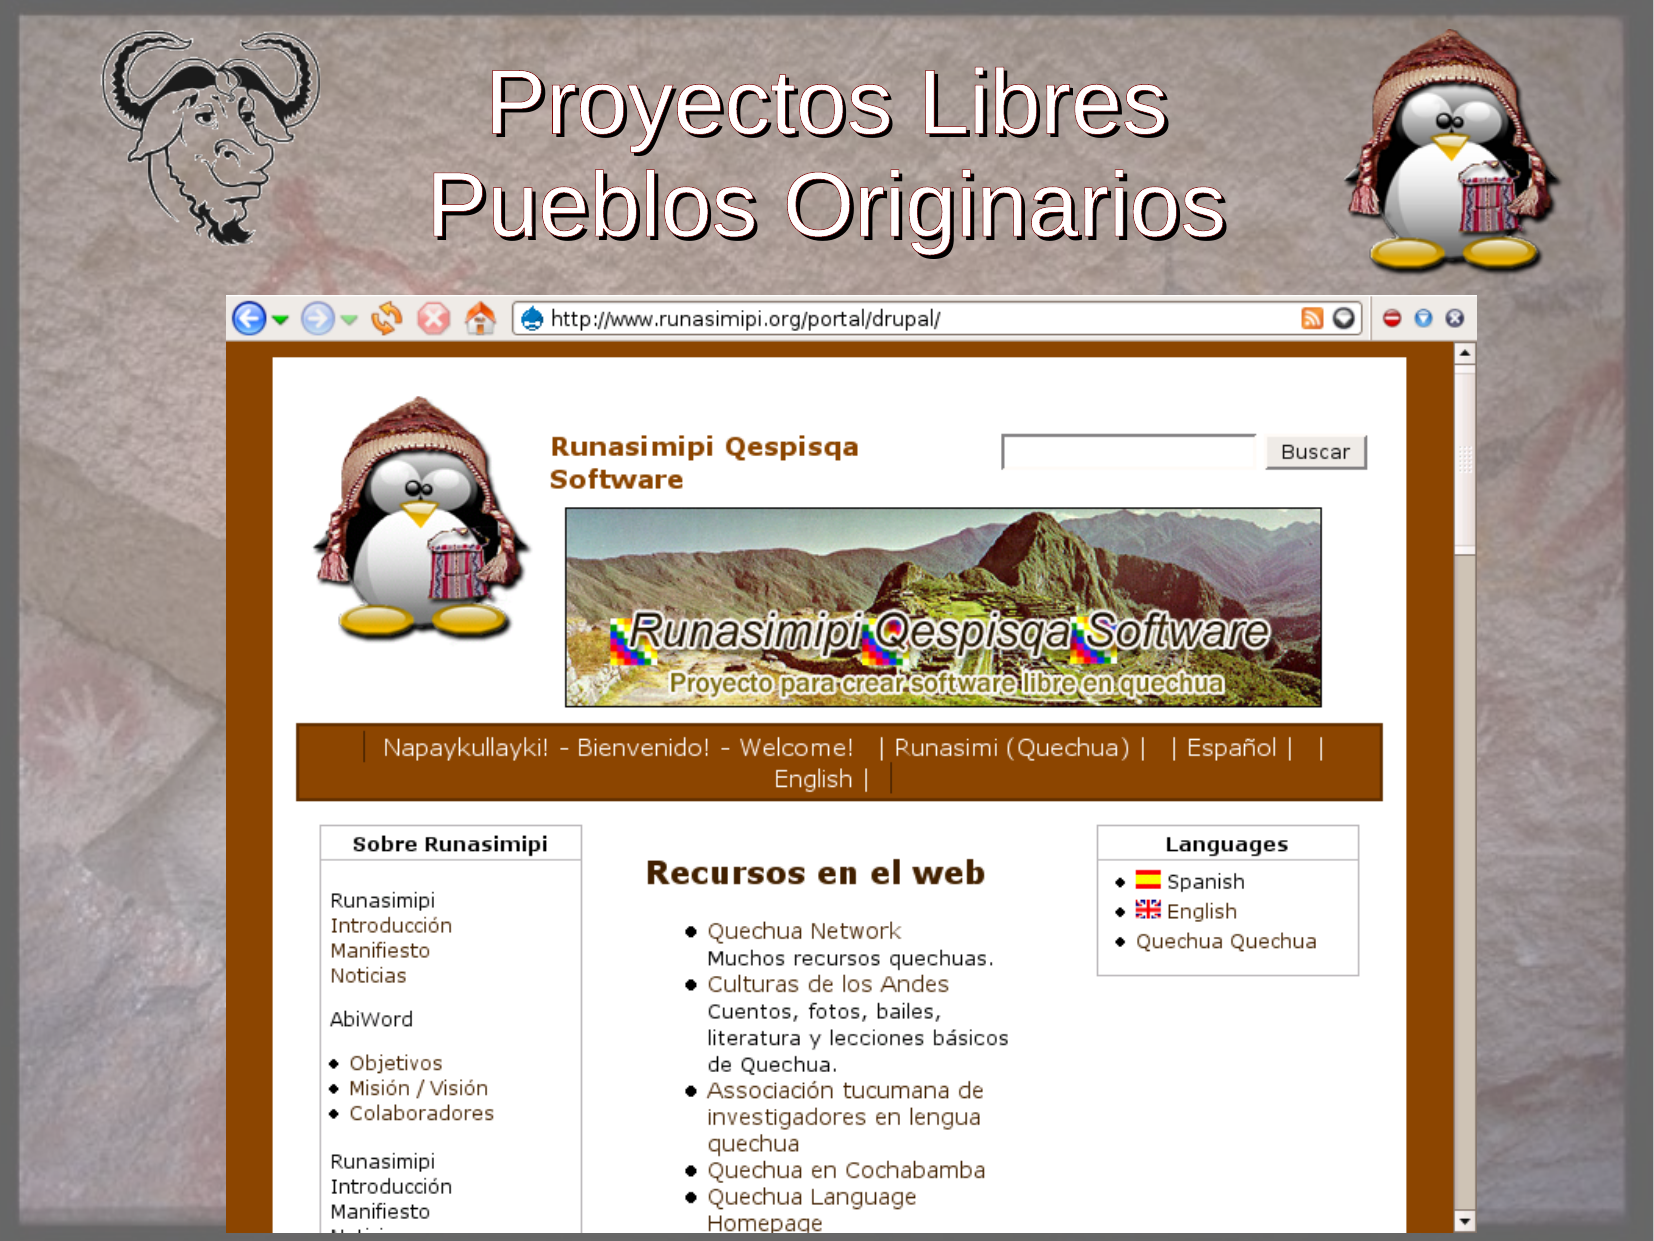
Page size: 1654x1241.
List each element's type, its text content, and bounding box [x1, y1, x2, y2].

title Proyectos Libres Pueblos Originarios [82, 49, 1343, 257]
title Proyectos Libres Pueblos Originarios [1565, 49, 1571, 257]
picture [0, 0, 1654, 1241]
